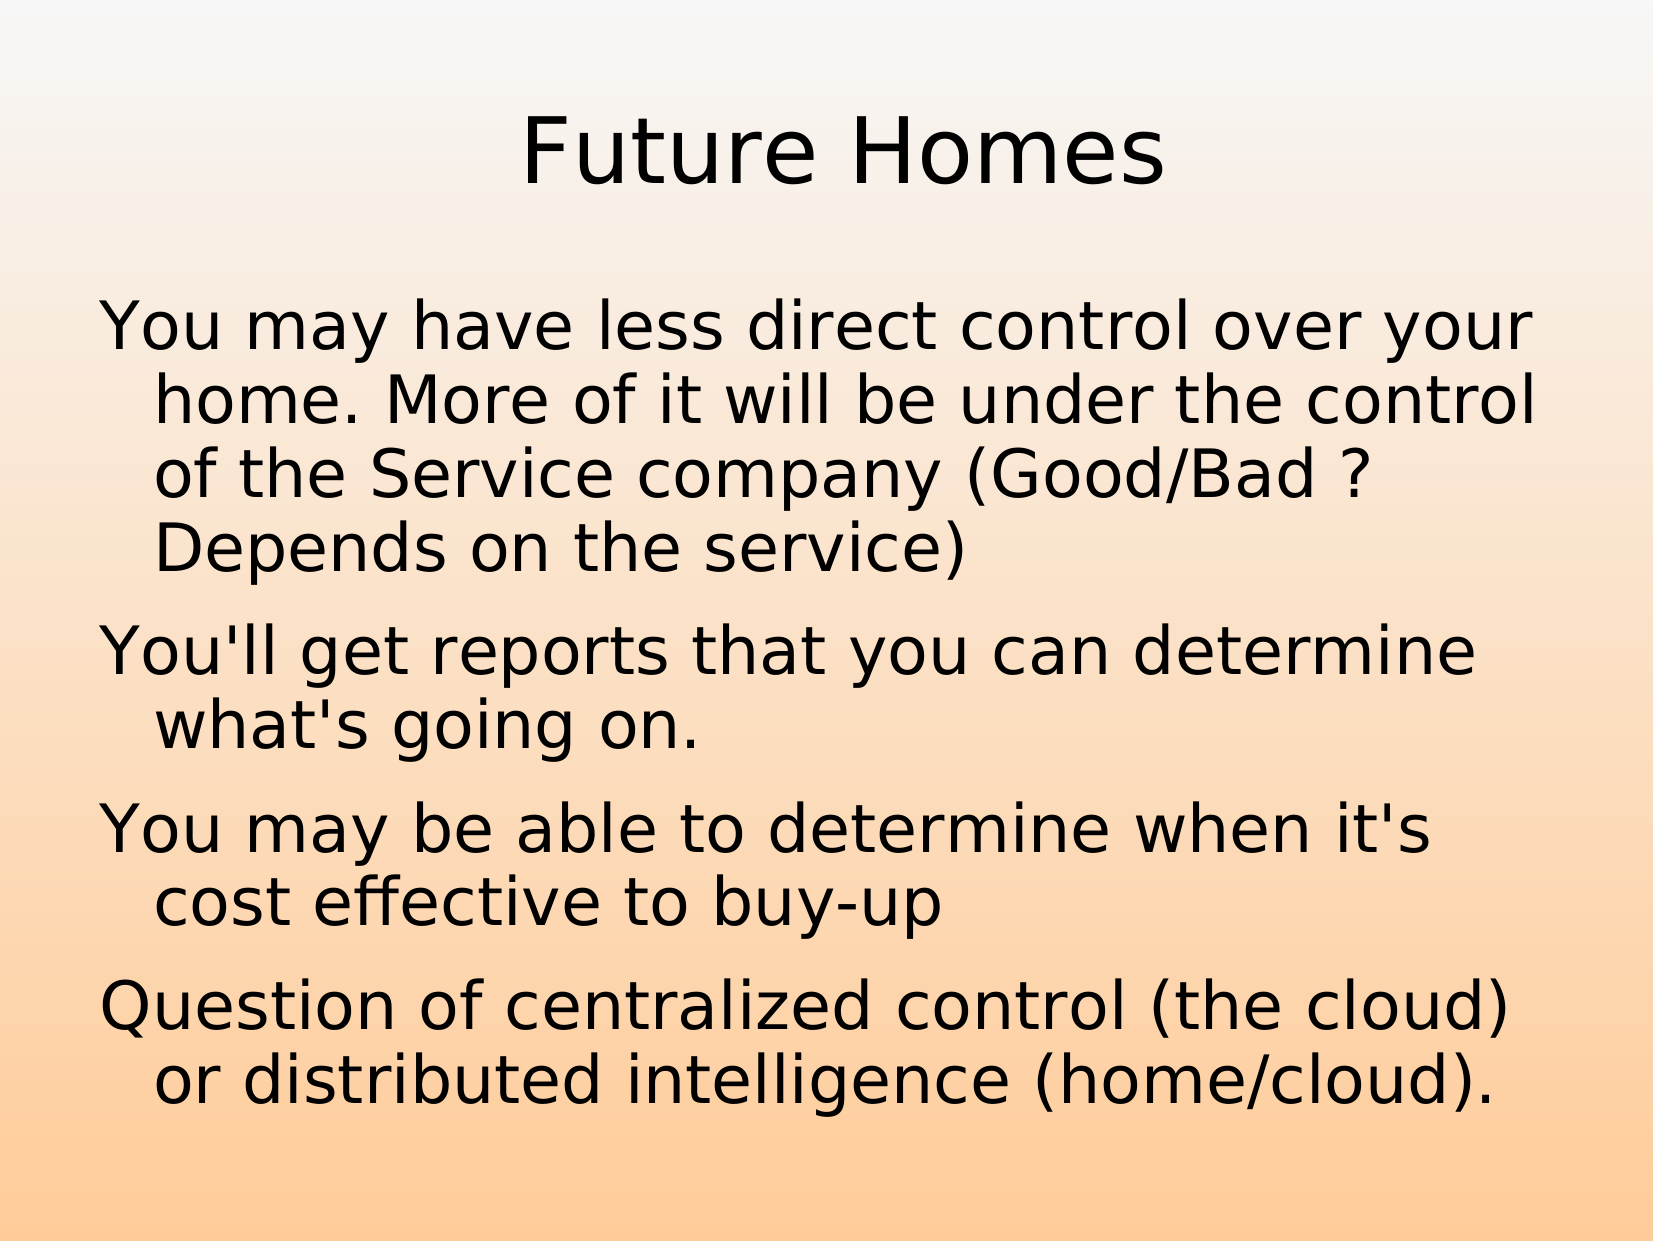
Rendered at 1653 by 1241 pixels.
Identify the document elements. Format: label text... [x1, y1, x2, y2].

title Future Homes [82, 49, 1570, 257]
list You may have less direct control over your home. More of it will be under the control of the Service company (Good/Bad ? Depends on the service) You'll get reports that you can determine what's going on. You may be able to determine when it's cost effective to buy-up Question of centralized control (the cloud) or distributed intelligence (home/cloud). [82, 290, 1570, 1123]
